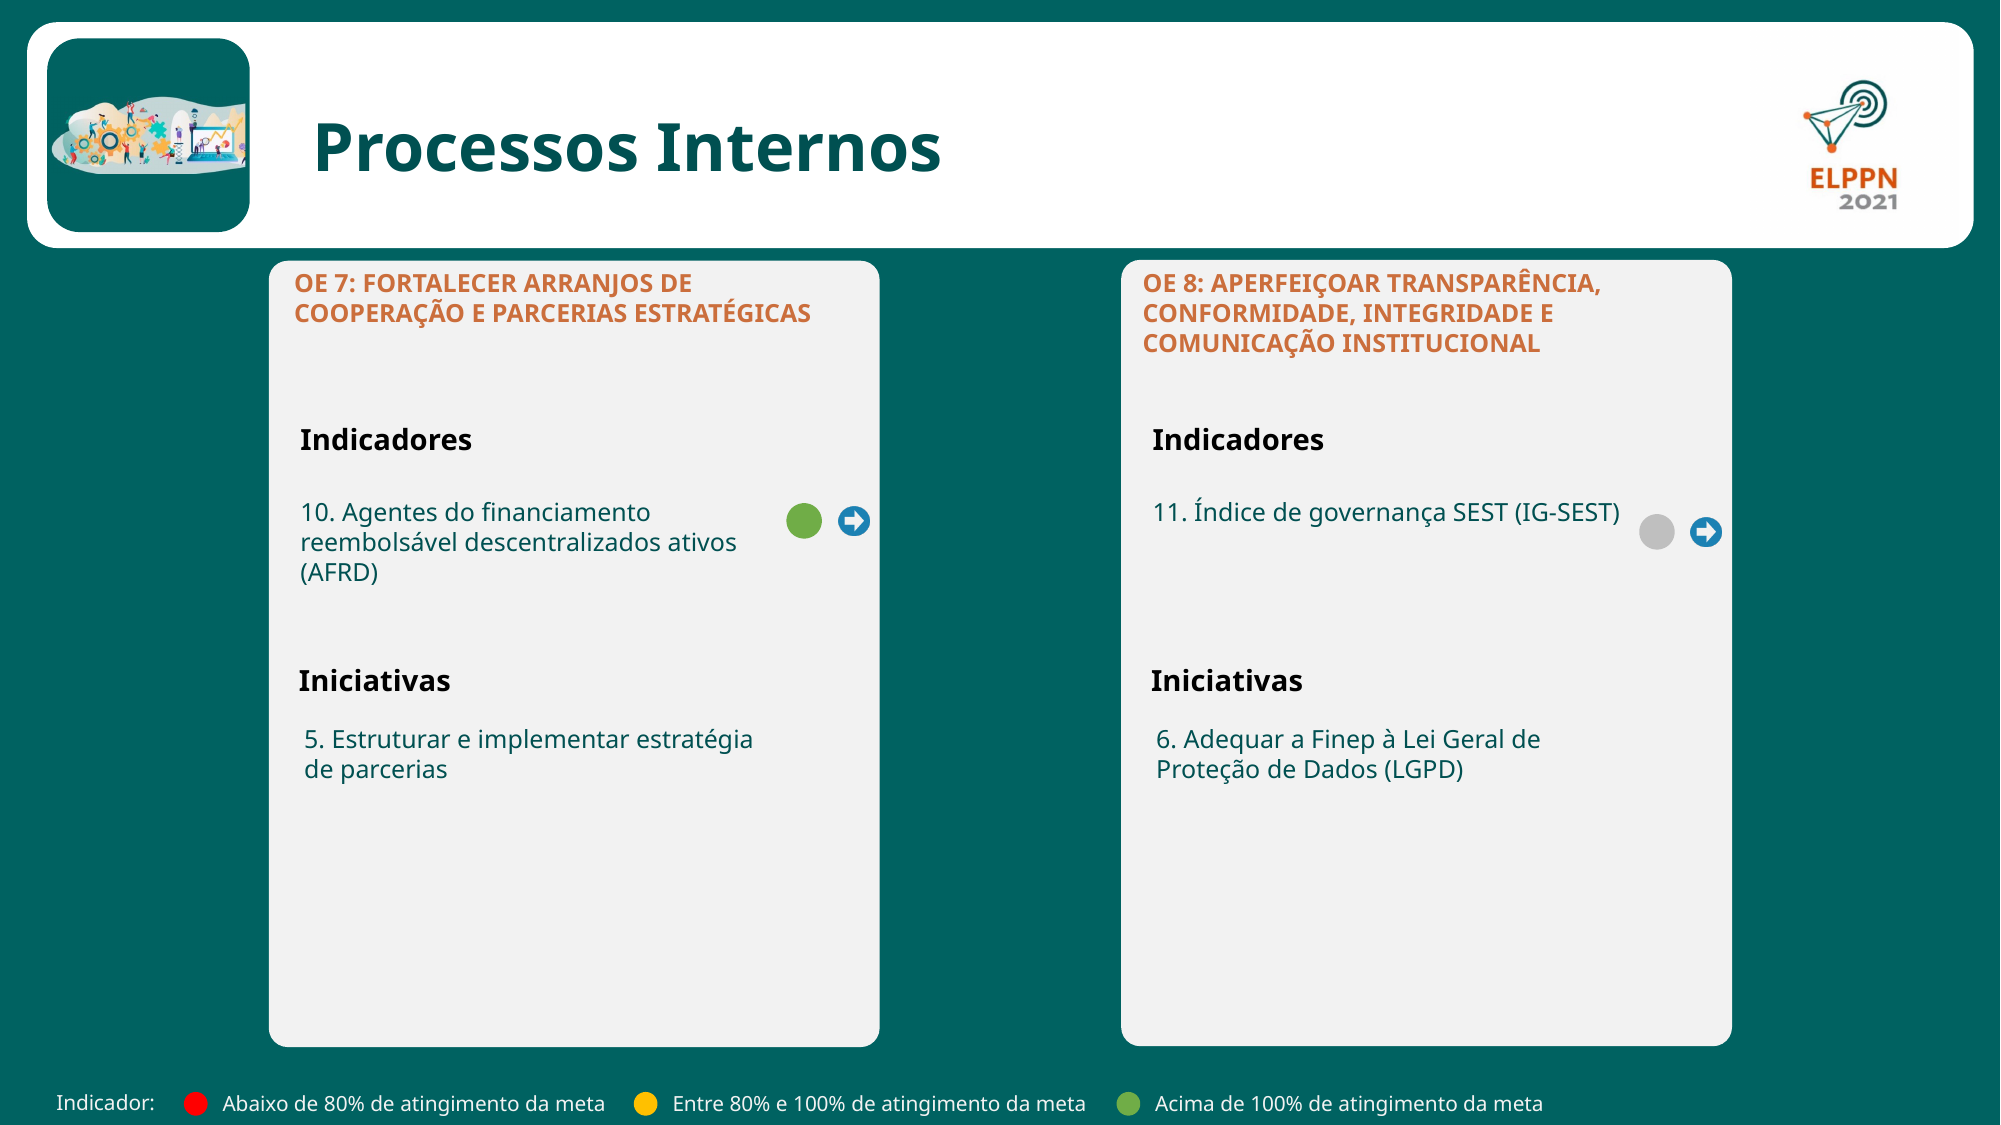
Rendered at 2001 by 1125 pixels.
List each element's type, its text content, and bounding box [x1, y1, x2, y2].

text_box Acima de 100% de atingimento da meta [1140, 1083, 1559, 1123]
picture [838, 506, 870, 536]
text_box OE 7: FORTALECER ARRANJOS DE COOPERAÇÃO E PARCERIAS ESTRATÉGICAS [279, 259, 873, 395]
text_box Iniciativas [1136, 636, 1678, 724]
picture [1690, 517, 1722, 547]
text_box Iniciativas [283, 636, 826, 724]
picture [51, 96, 246, 174]
text_box [0, 0, 2000, 1125]
text_box OE 8: APERFEIÇOAR TRANSPARÊNCIA, CONFORMIDADE, INTEGRIDADE E COMUNICAÇÃO INSTITUCIONAL [1127, 259, 1722, 395]
text_box 11. Índice de governança SEST (IG-SEST) [1137, 489, 1640, 575]
text_box Entre 80% e 100% de atingimento da meta [657, 1083, 1102, 1123]
text_box 10. Agentes do financiamento reembolsável descentralizados ativos (AFRD) [285, 489, 787, 575]
text_box 5. Estruturar e implementar estratégia de parcerias [289, 715, 787, 802]
text_box Indicador: [41, 1077, 184, 1125]
text_box 6. Adequar a Finep à Lei Geral de Proteção de Dados (LGPD) [1141, 715, 1640, 802]
text_box Indicadores [285, 394, 828, 483]
text_box Abaixo de 80% de atingimento da meta [208, 1083, 621, 1123]
text_box Indicadores [1137, 394, 1680, 483]
picture [1750, 30, 1959, 240]
text_box Processos Internos [297, 97, 1674, 175]
